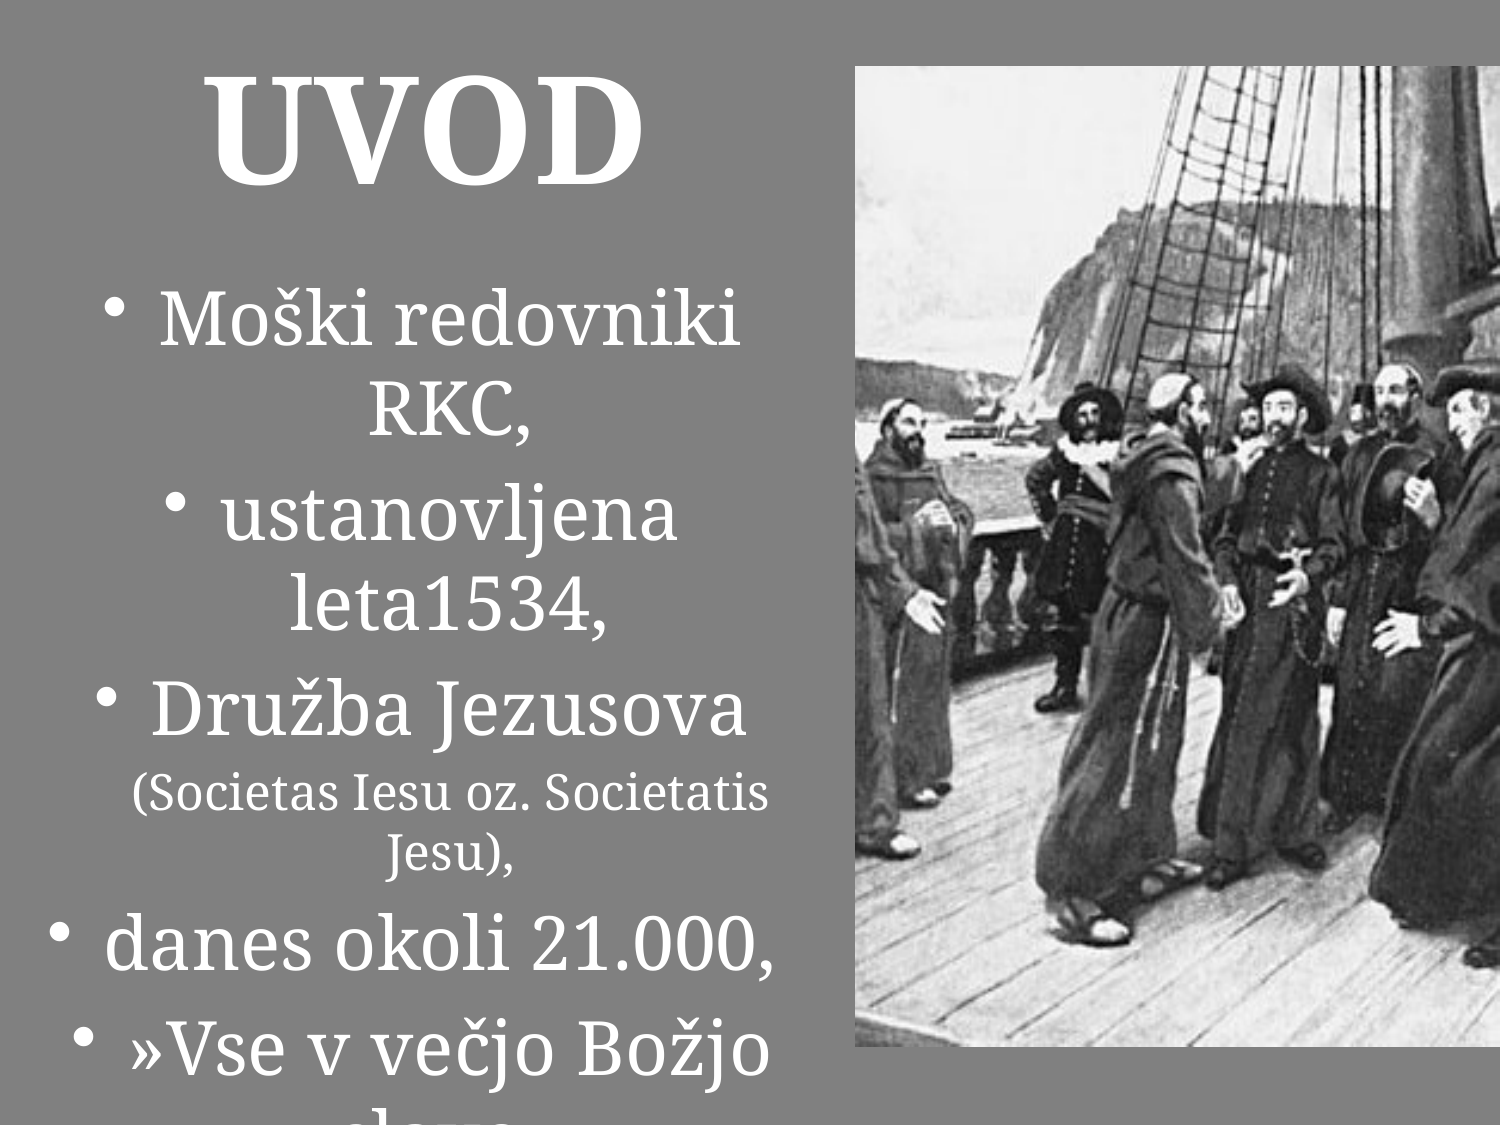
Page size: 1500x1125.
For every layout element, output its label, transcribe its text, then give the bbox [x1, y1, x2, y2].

list Moški redovniki RKC, ustanovljena leta1534, Družba Jezusova (Societas Iesu oz. Societatis Jesu), danes okoli 21.000, »Vse v večjo Božjo slavo« (Ad maiorem Dei gloriam). [0, 262, 845, 1125]
picture [855, 66, 1500, 1047]
title UVOD [76, 31, 776, 219]
